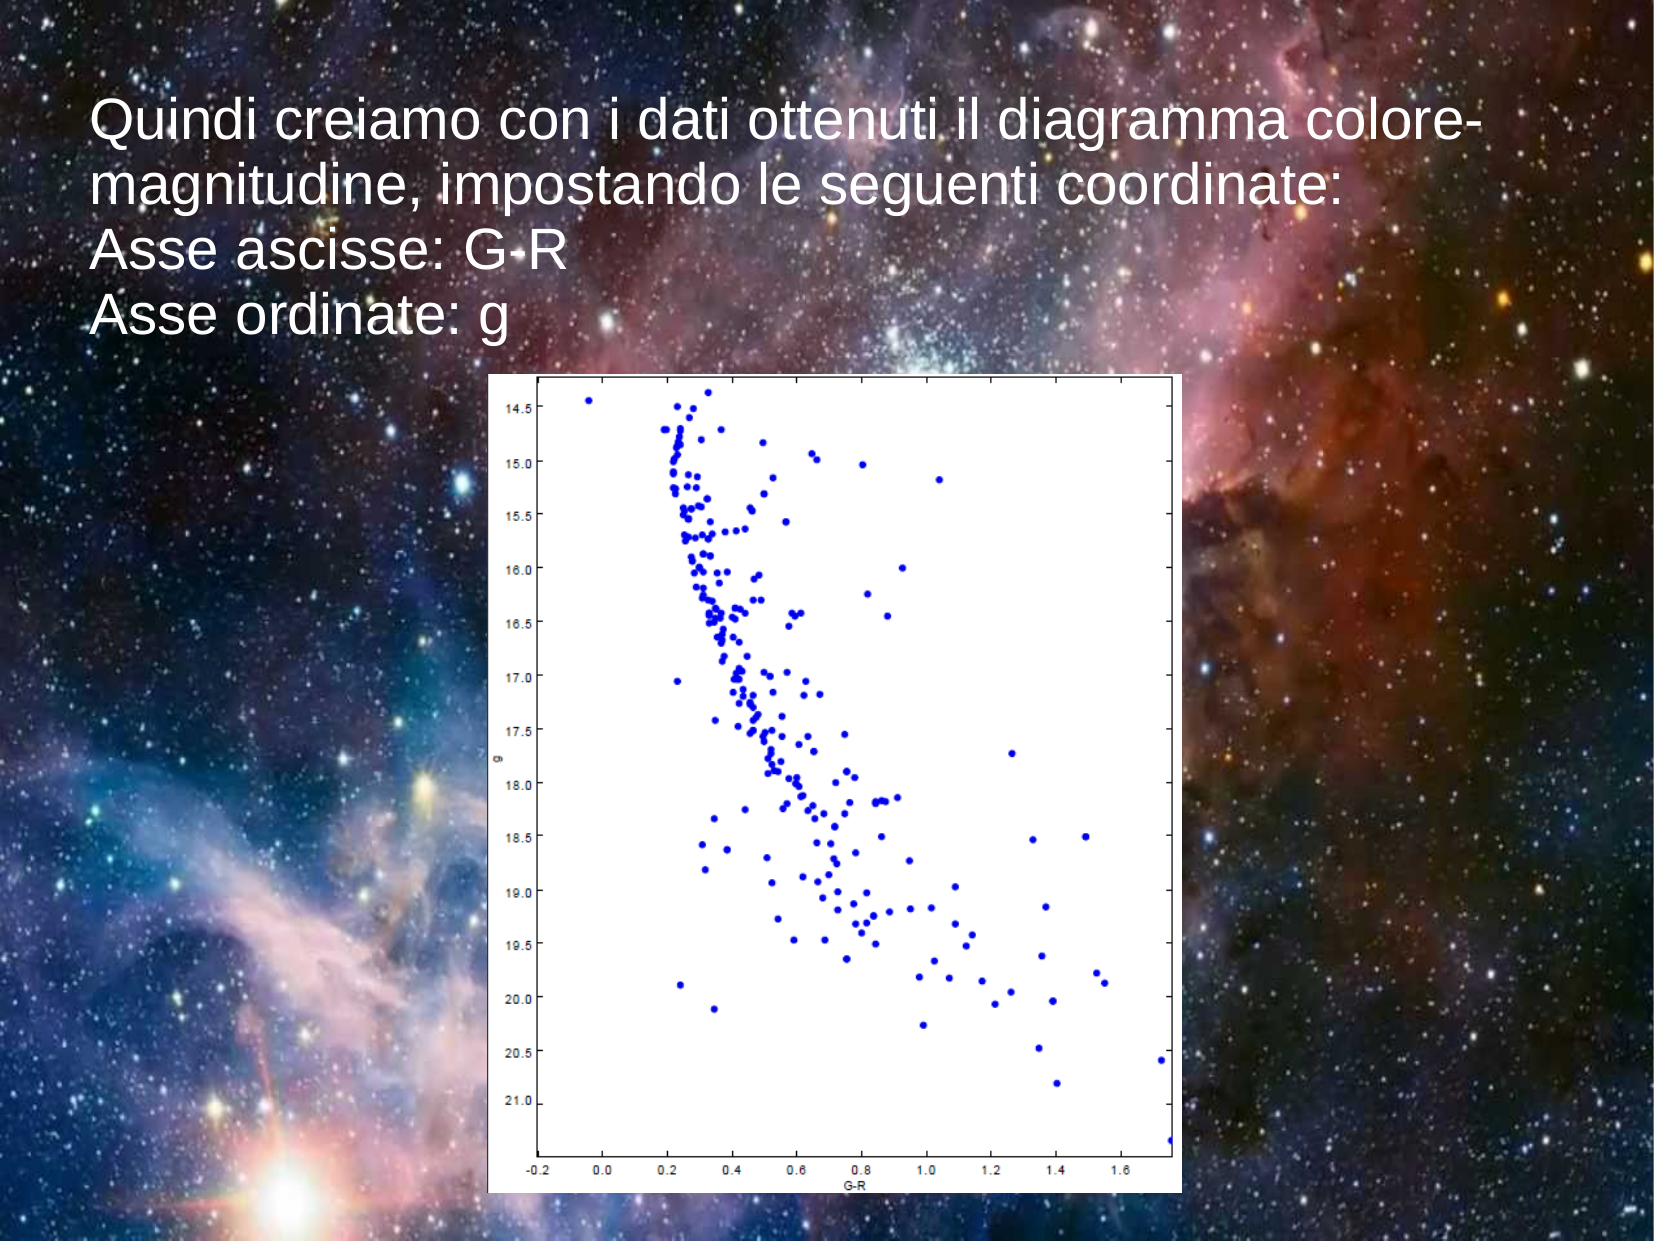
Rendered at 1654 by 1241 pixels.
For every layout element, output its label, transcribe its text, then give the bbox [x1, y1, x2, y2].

text_box Quindi creiamo con i dati ottenuti il diagramma colore-magnitudine, impostando le seguenti coordinate: Asse ascisse: G-R Asse ordinate: g [75, 79, 1654, 355]
picture [0, 0, 1654, 1241]
